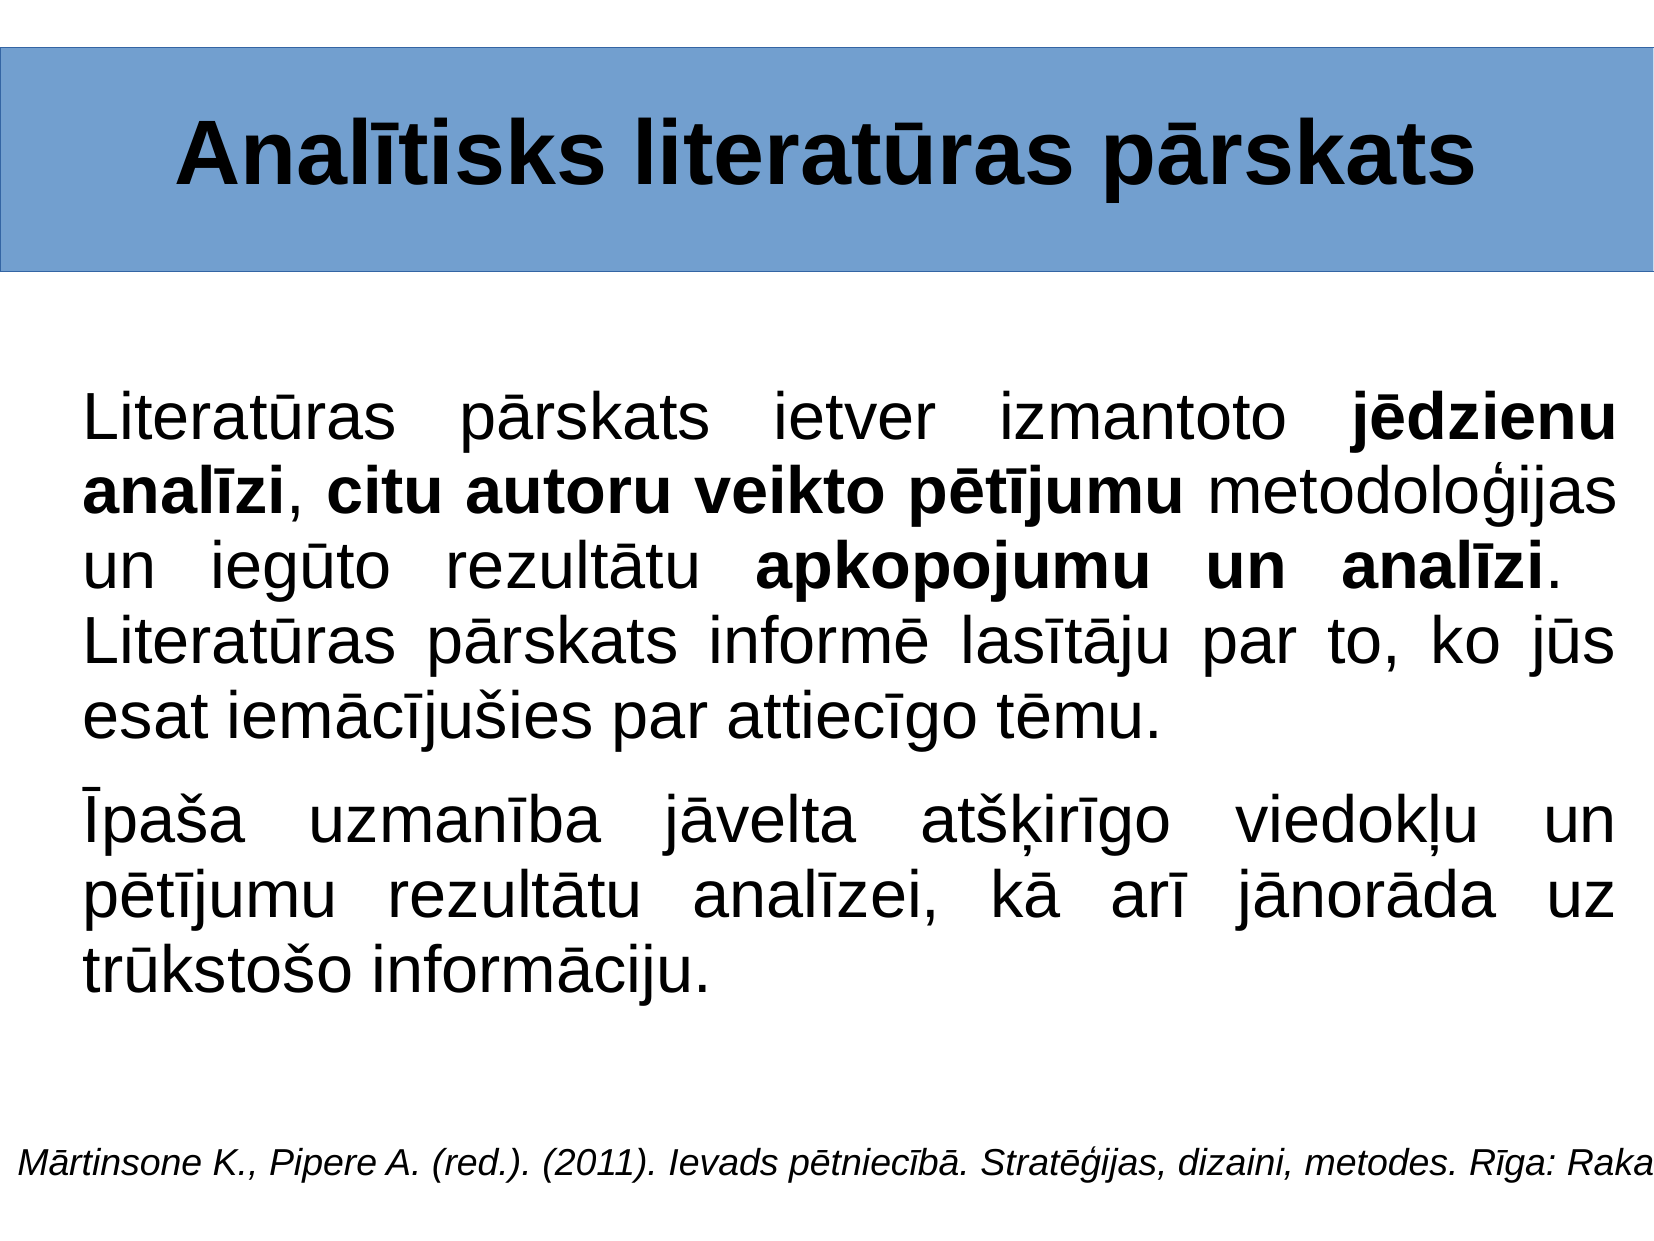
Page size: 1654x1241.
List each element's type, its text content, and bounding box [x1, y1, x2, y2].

text_box [0, 47, 1654, 272]
text_box Mārtinsone K., Pipere A. (red.). (2011). Ievads pētniecībā. Stratēģijas, dizaini, metodes. Rīga: Raka [2, 1133, 1654, 1191]
title Analītisks literatūras pārskats [82, 49, 1571, 257]
list Literatūras pārskats ietver izmantoto jēdzienu analīzi, citu autoru veikto pētījumu metodoloģijas un iegūto rezultātu apkopojumu un analīzi. Literatūras pārskats informē lasītāju par to, ko jūs esat iemācījušies par attiecīgo tēmu. Īpaša uzmanība jāvelta atšķirīgo viedokļu un pētījumu rezultātu analīzei, kā arī jānorāda uz trūkstošo informāciju. [82, 378, 1619, 1099]
